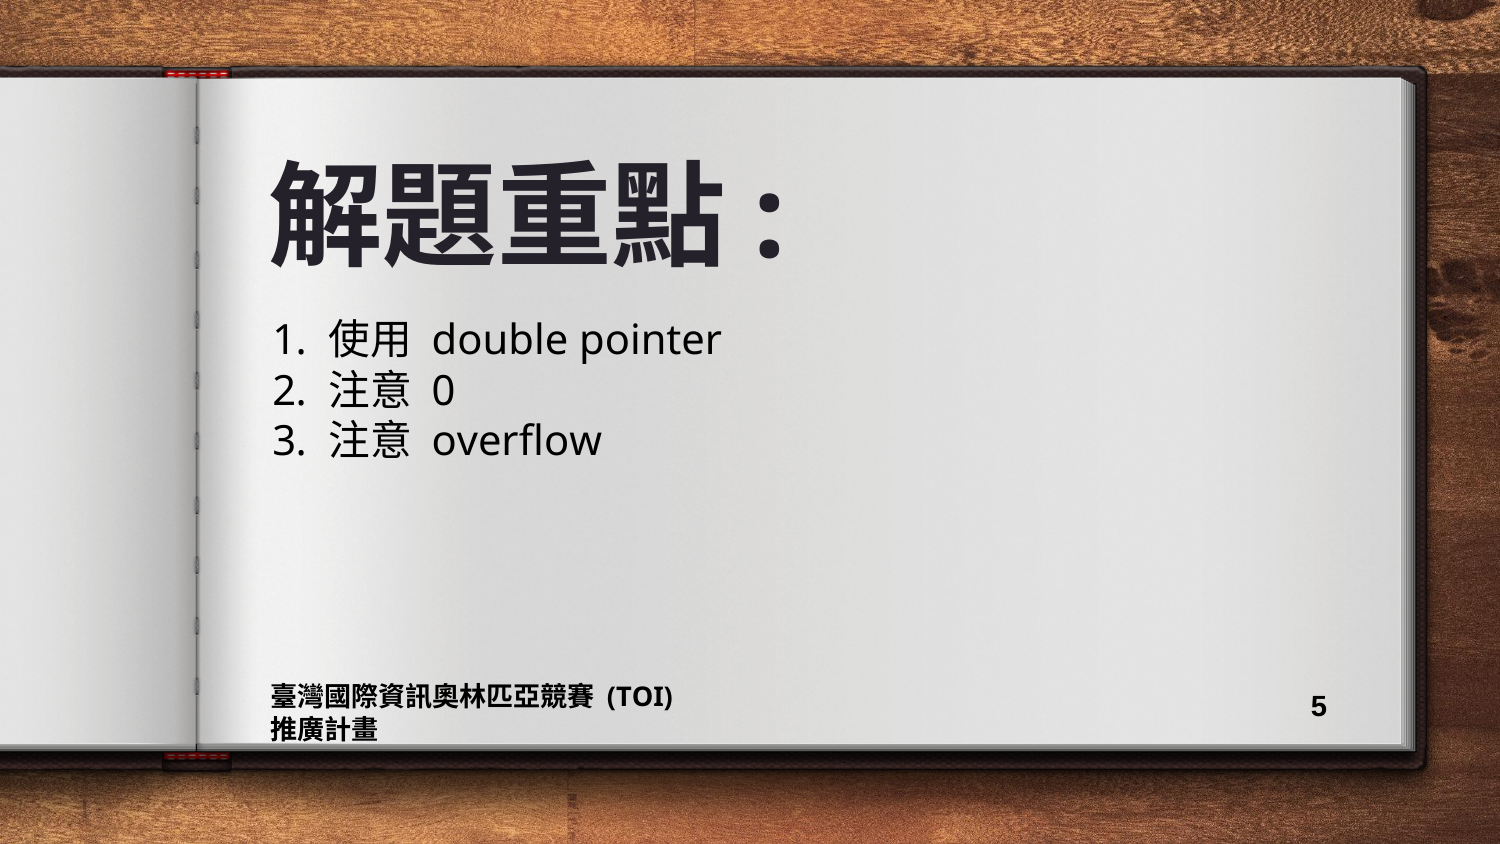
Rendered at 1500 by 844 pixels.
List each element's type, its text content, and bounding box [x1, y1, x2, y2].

text_box 5 [1295, 672, 1386, 737]
text_box 使用 double pointer 注意 0 注意 overflow [257, 305, 1311, 473]
text_box 解題重點: [253, 105, 784, 296]
